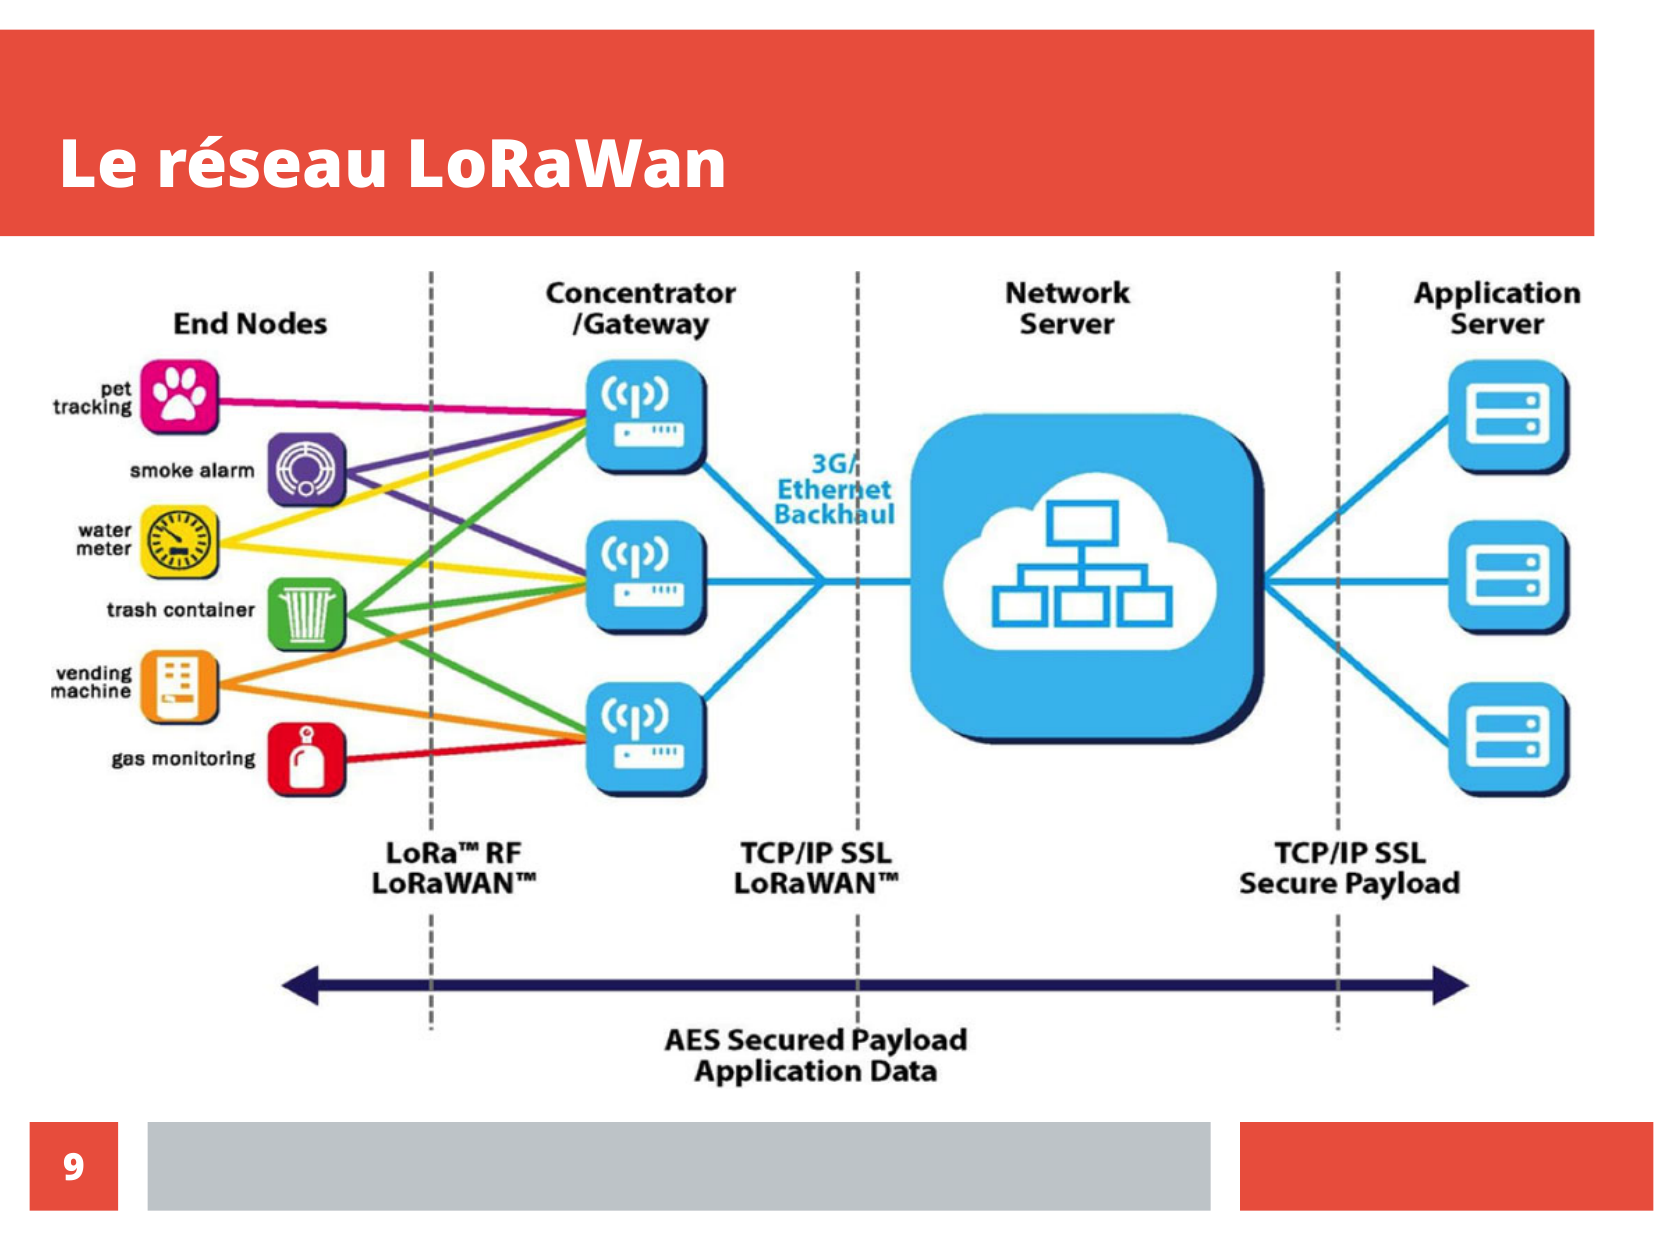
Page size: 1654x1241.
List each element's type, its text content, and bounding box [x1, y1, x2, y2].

title Le réseau LoRaWan [59, 59, 1595, 207]
picture [51, 271, 1583, 1089]
